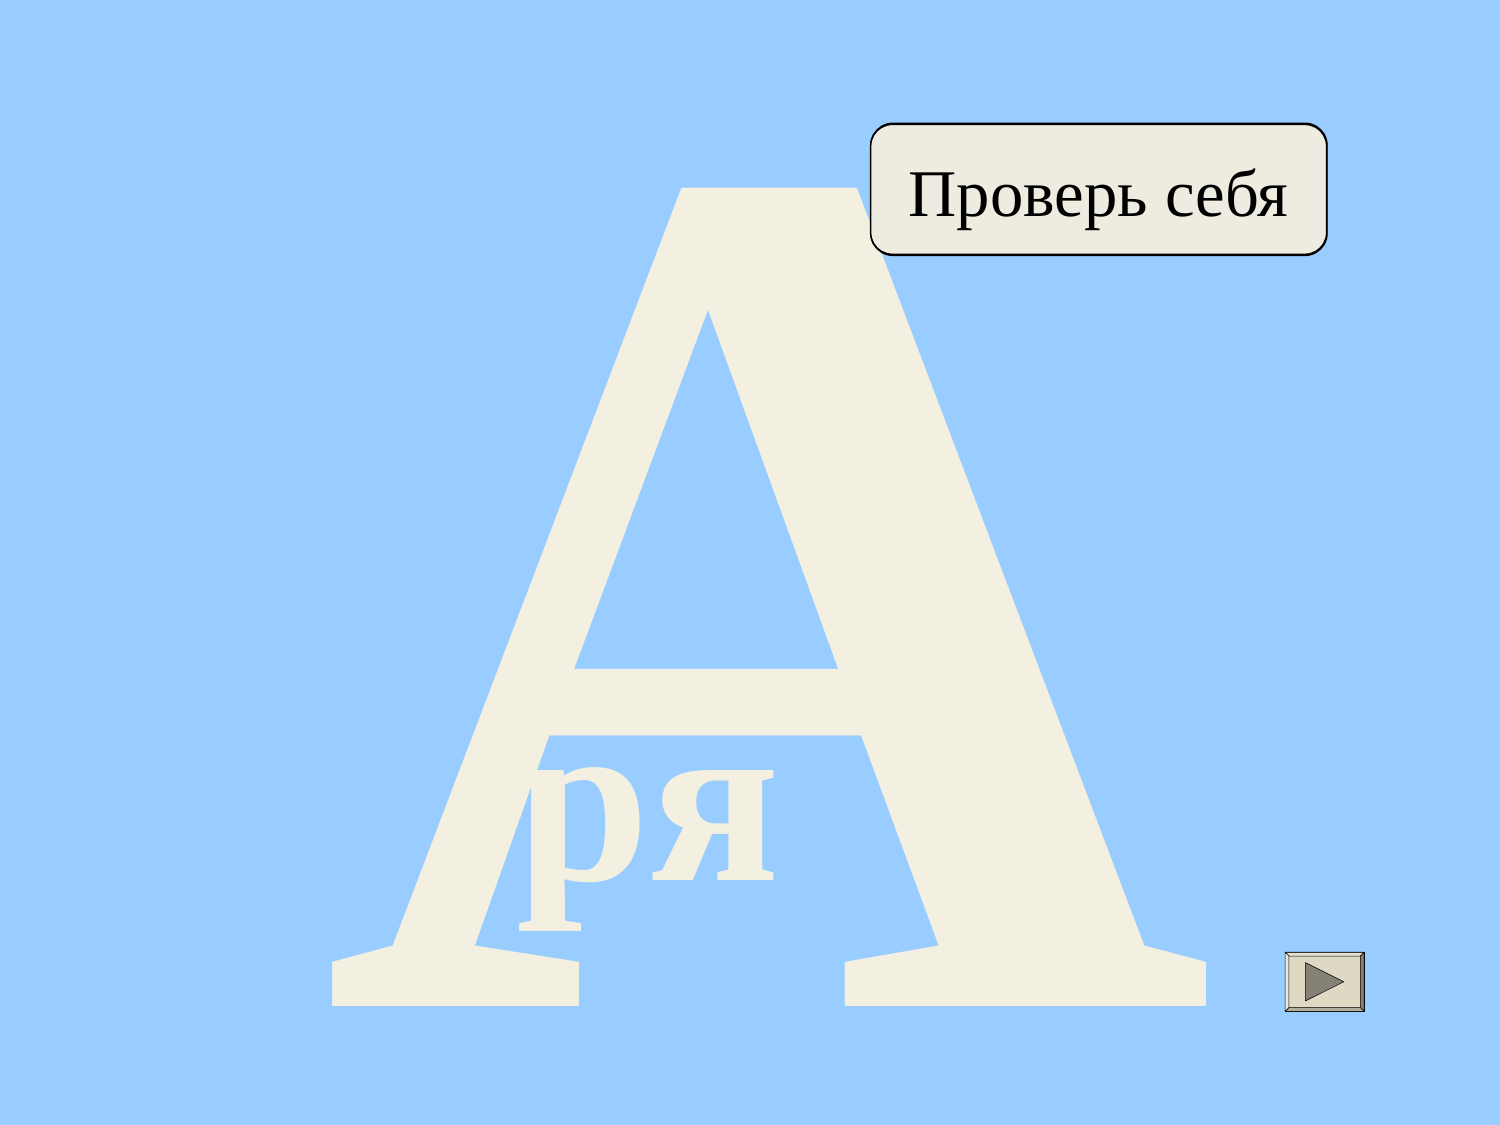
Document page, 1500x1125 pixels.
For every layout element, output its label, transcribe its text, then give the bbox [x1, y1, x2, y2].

text_box [870, 122, 1327, 253]
text_box А [588, 311, 825, 633]
text_box А [882, 253, 1106, 843]
text_box А [305, 0, 1106, 1125]
text_box [1286, 952, 1365, 1012]
text_box ря [360, 633, 937, 936]
